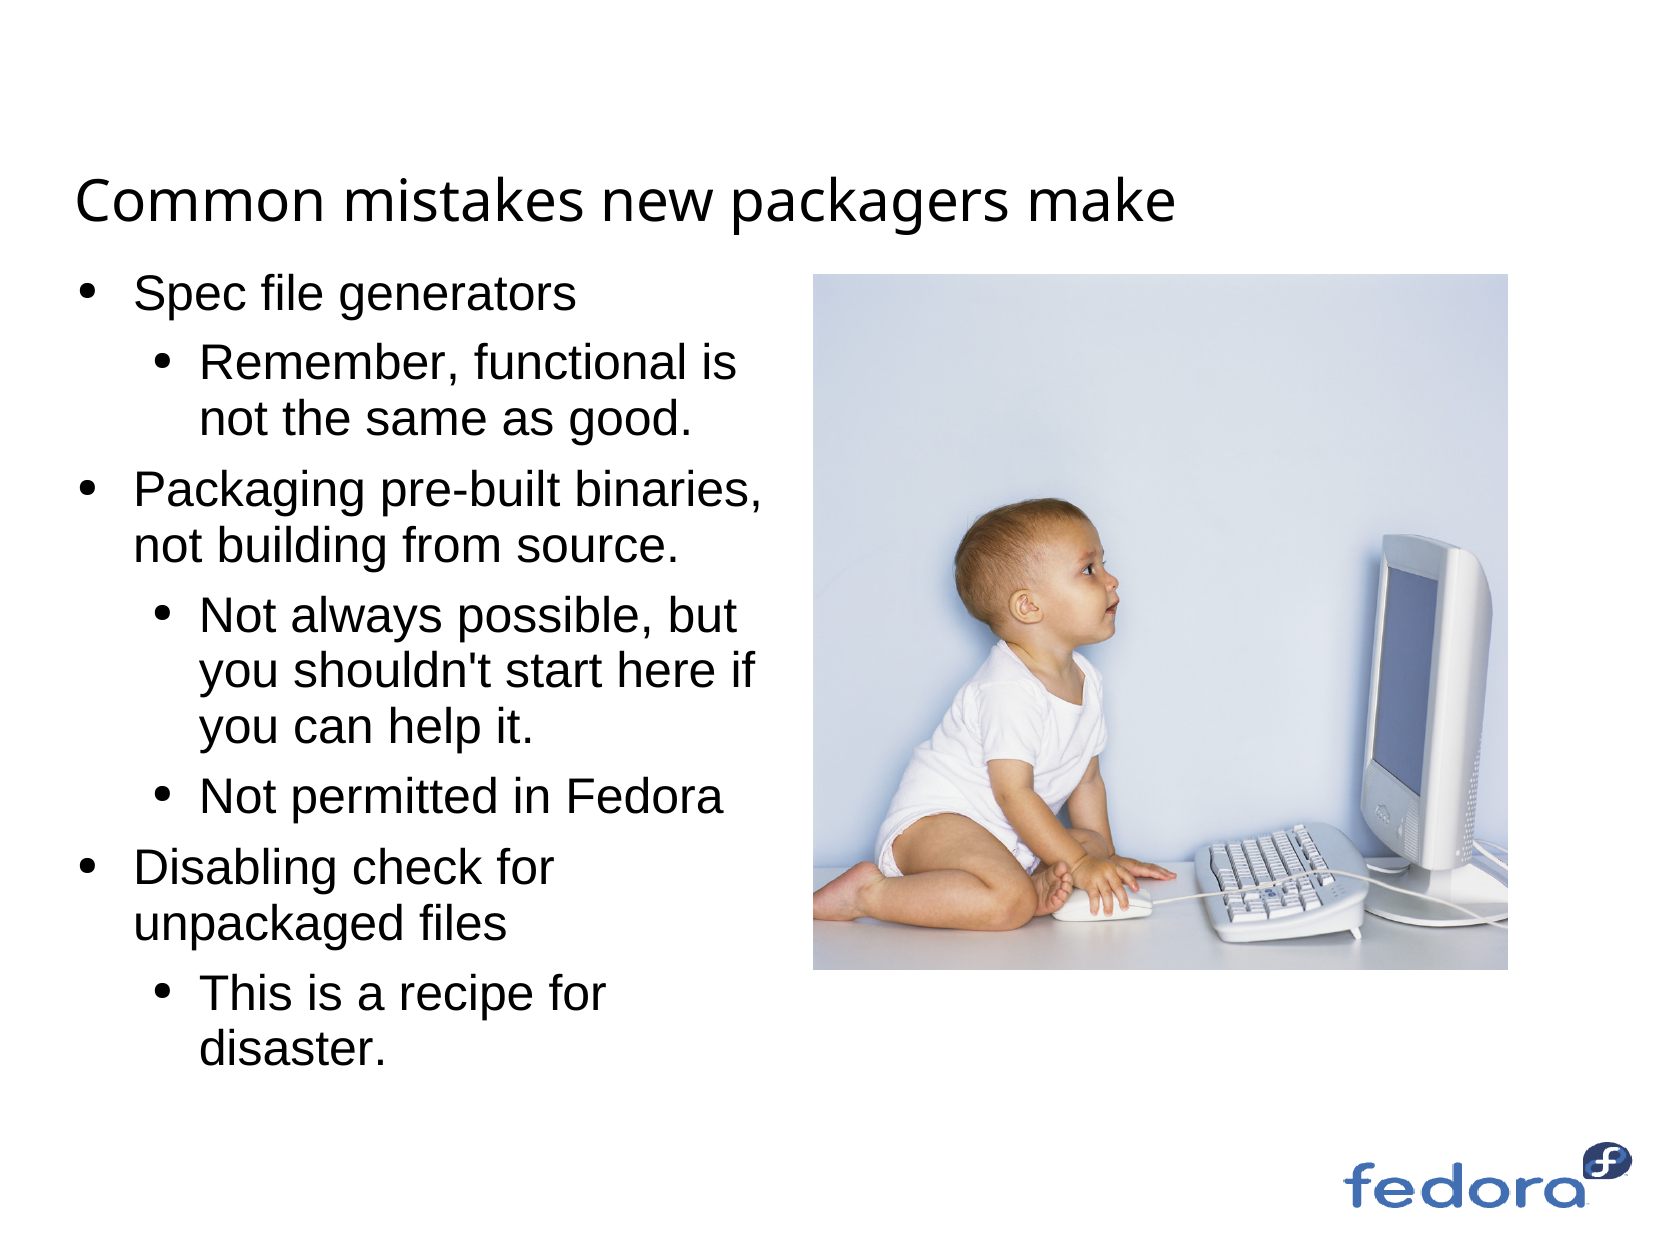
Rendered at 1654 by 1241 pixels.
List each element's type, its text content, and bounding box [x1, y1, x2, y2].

picture [813, 274, 1508, 970]
list Spec file generators Remember, functional is not the same as good. Packaging pre-built binaries, not building from source. Not always possible, but you shouldn't start here if you can help it. Not permitted in Fedora Disabling check for unpackaged files This is a recipe for disaster. [77, 264, 772, 1174]
title Common mistakes new packagers make [74, 140, 1506, 259]
picture [1332, 1124, 1651, 1227]
